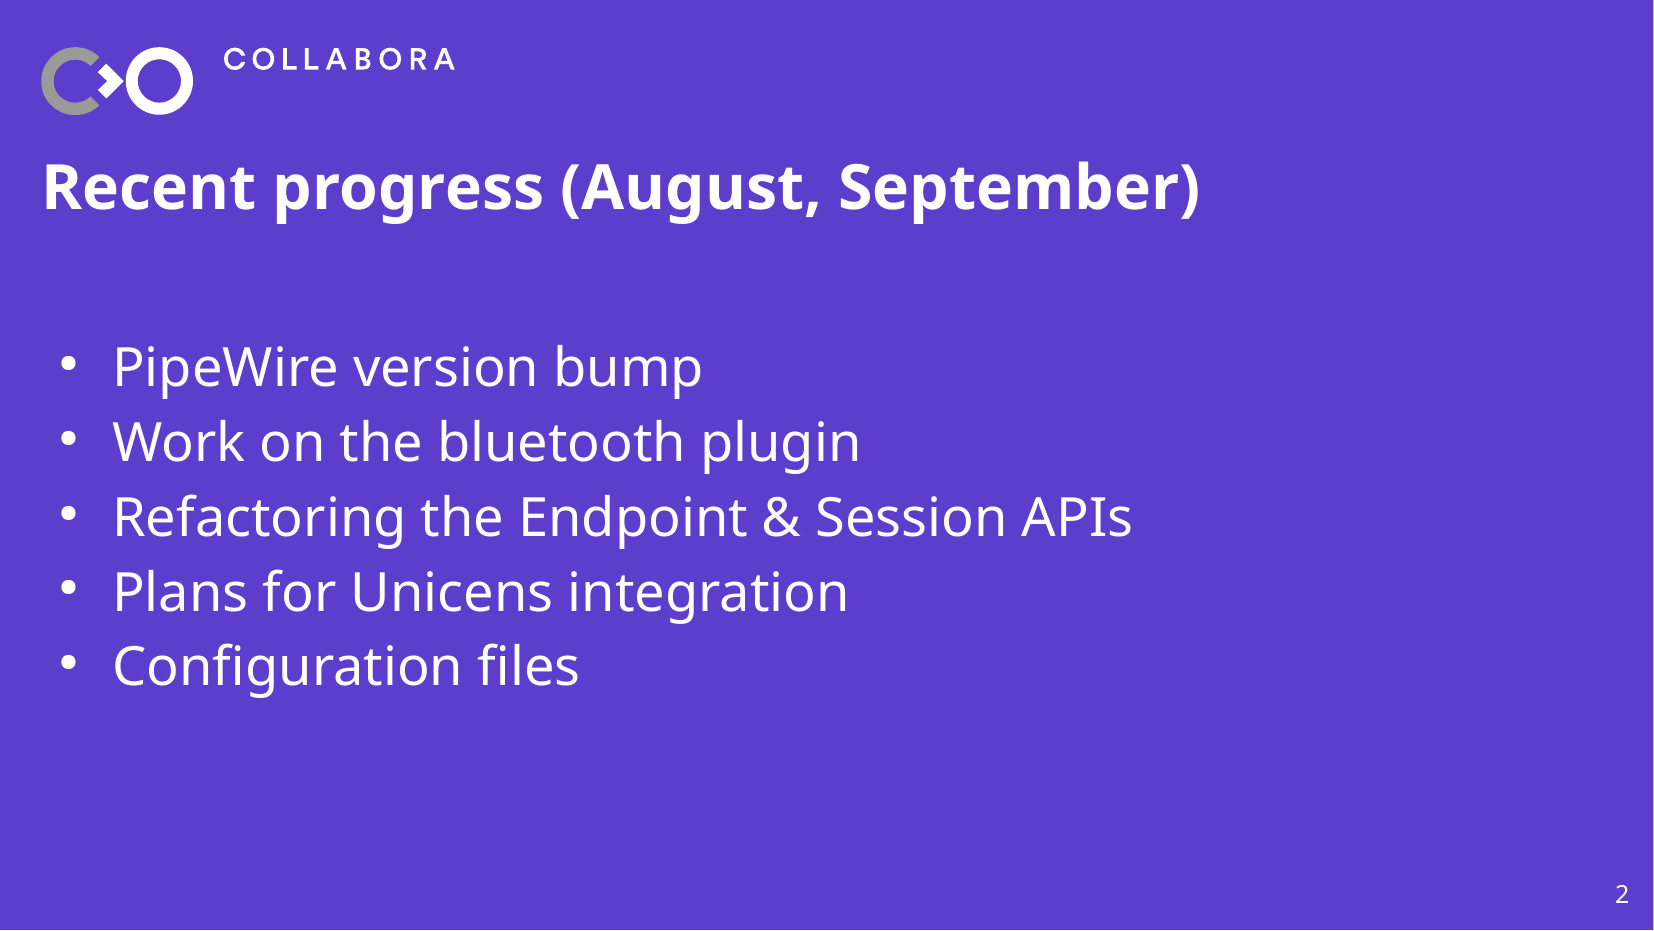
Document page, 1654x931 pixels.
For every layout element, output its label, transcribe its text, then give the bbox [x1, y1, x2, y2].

list PipeWire version bump Work on the bluetooth plugin Refactoring the Endpoint & Session APIs Plans for Unicens integration Configuration files [41, 322, 1615, 847]
title Recent progress (August, September) [41, 146, 1615, 311]
